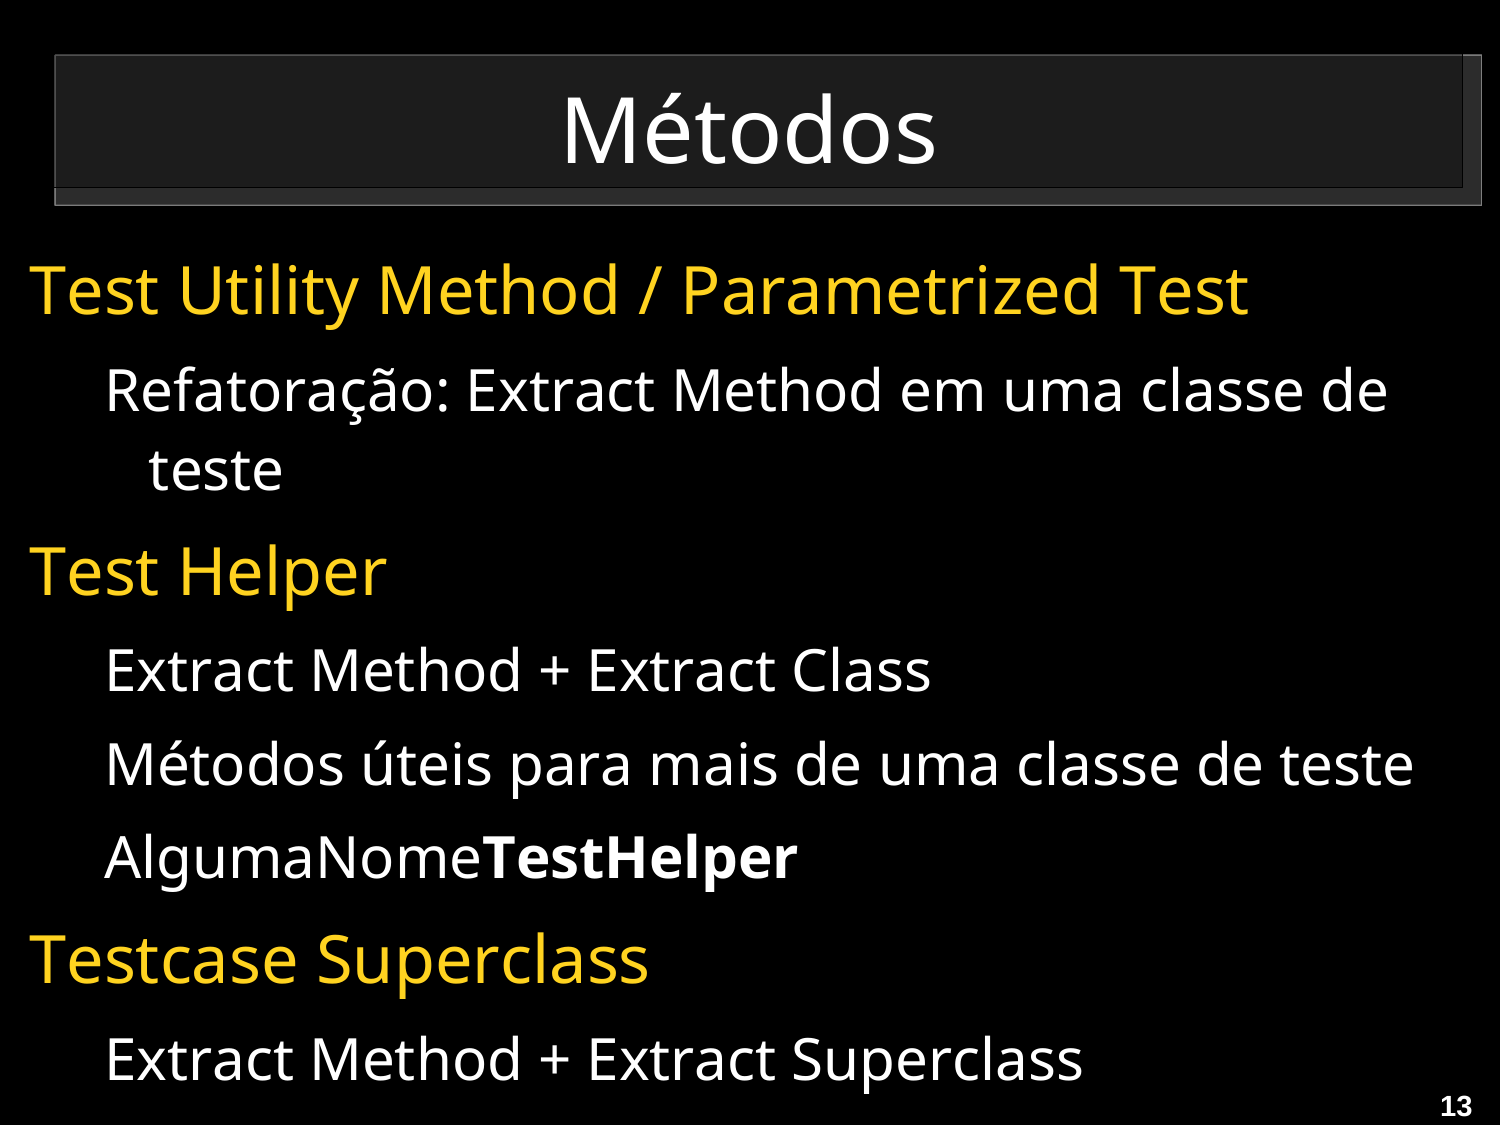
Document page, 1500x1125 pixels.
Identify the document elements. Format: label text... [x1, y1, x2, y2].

title Métodos [29, 38, 1469, 218]
list Test Utility Method / Parametrized Test Refatoração: Extract Method em uma classe de teste Test Helper Extract Method + Extract Class Métodos úteis para mais de uma classe de teste AlgumaNomeTestHelper Testcase Superclass Extract Method + Extract Superclass [29, 243, 1469, 1072]
